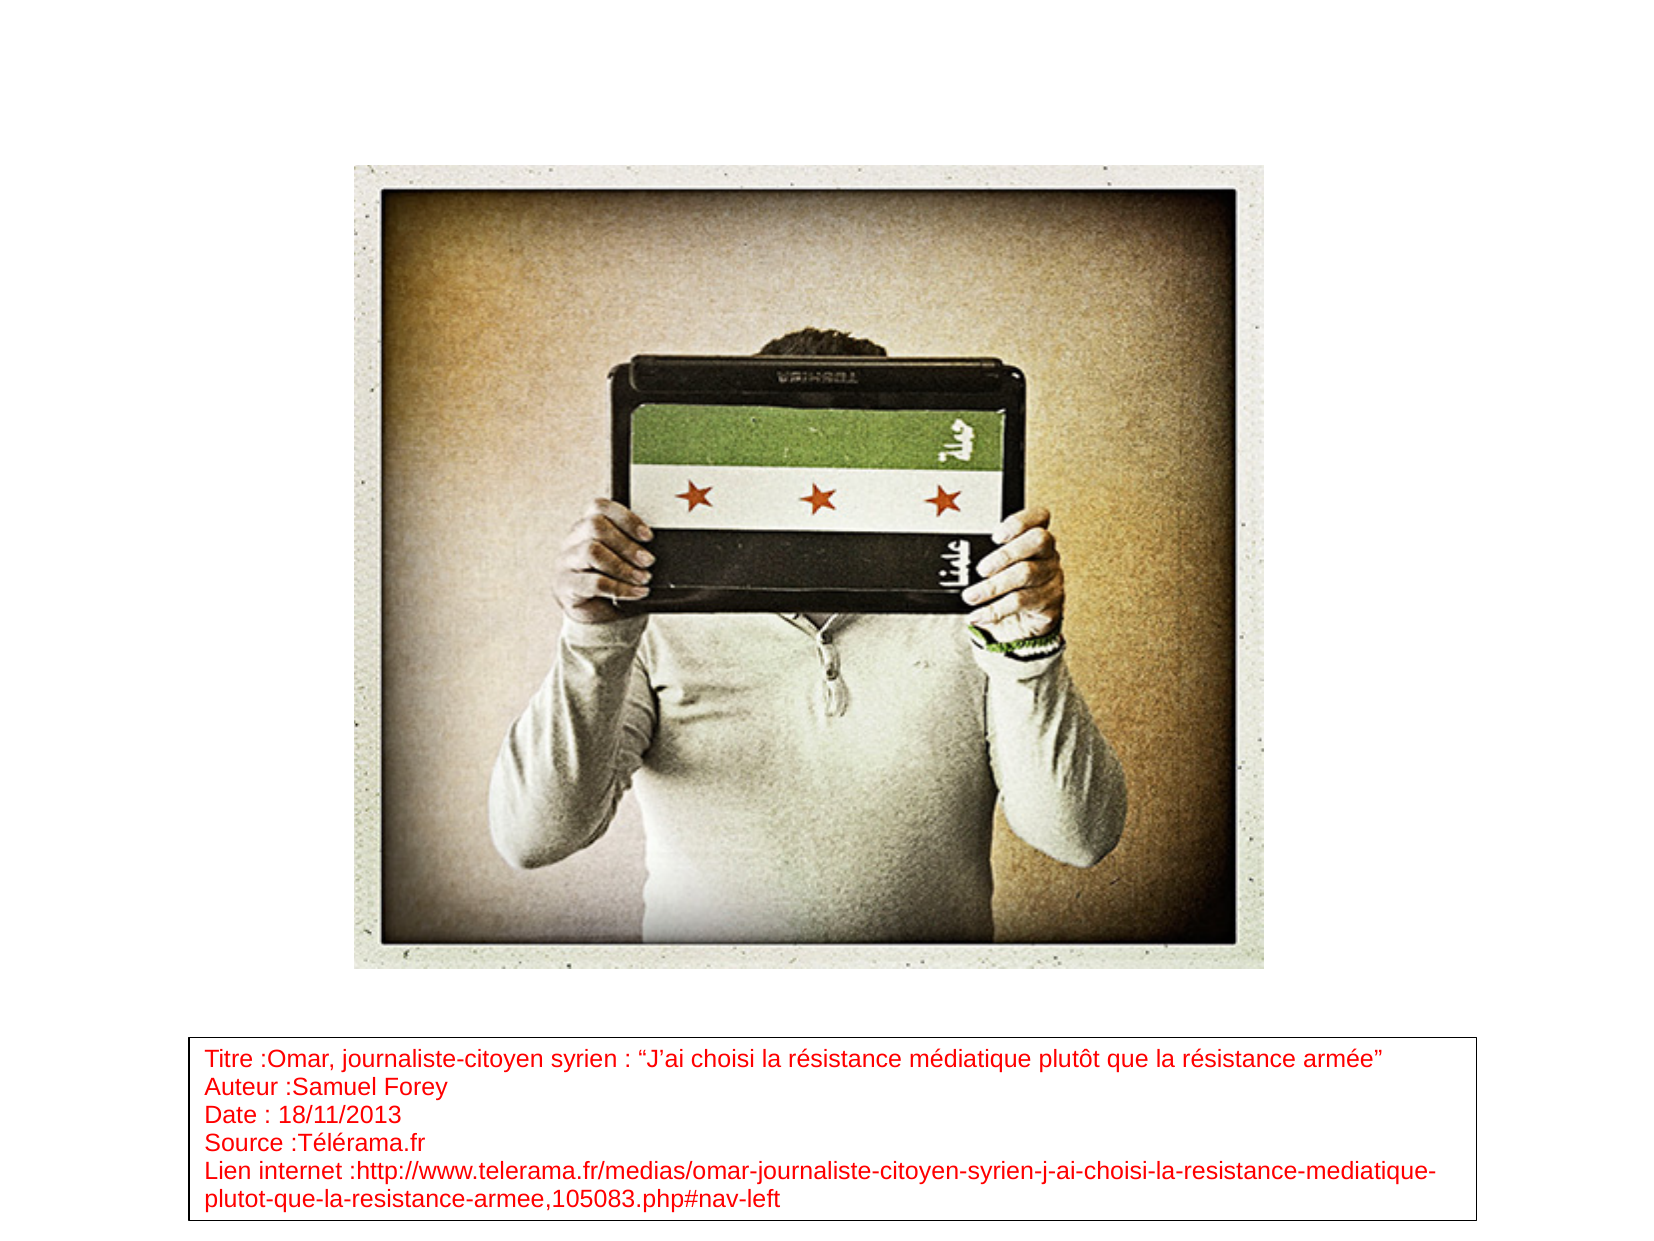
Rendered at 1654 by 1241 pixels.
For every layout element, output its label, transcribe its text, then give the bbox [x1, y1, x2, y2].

text_box Titre :Omar, journaliste-citoyen syrien : “J’ai choisi la résistance médiatique plutôt que la résistance armée” Auteur :Samuel Forey Date : 18/11/2013 Source :Télérama.fr Lien internet :http://www.telerama.fr/medias/omar-journaliste-citoyen-syrien-j-ai-choisi-la-resistance-mediatique-plutot-que-la-resistance-armee,105083.php#nav-left [188, 1037, 1477, 1221]
picture [354, 165, 1264, 969]
